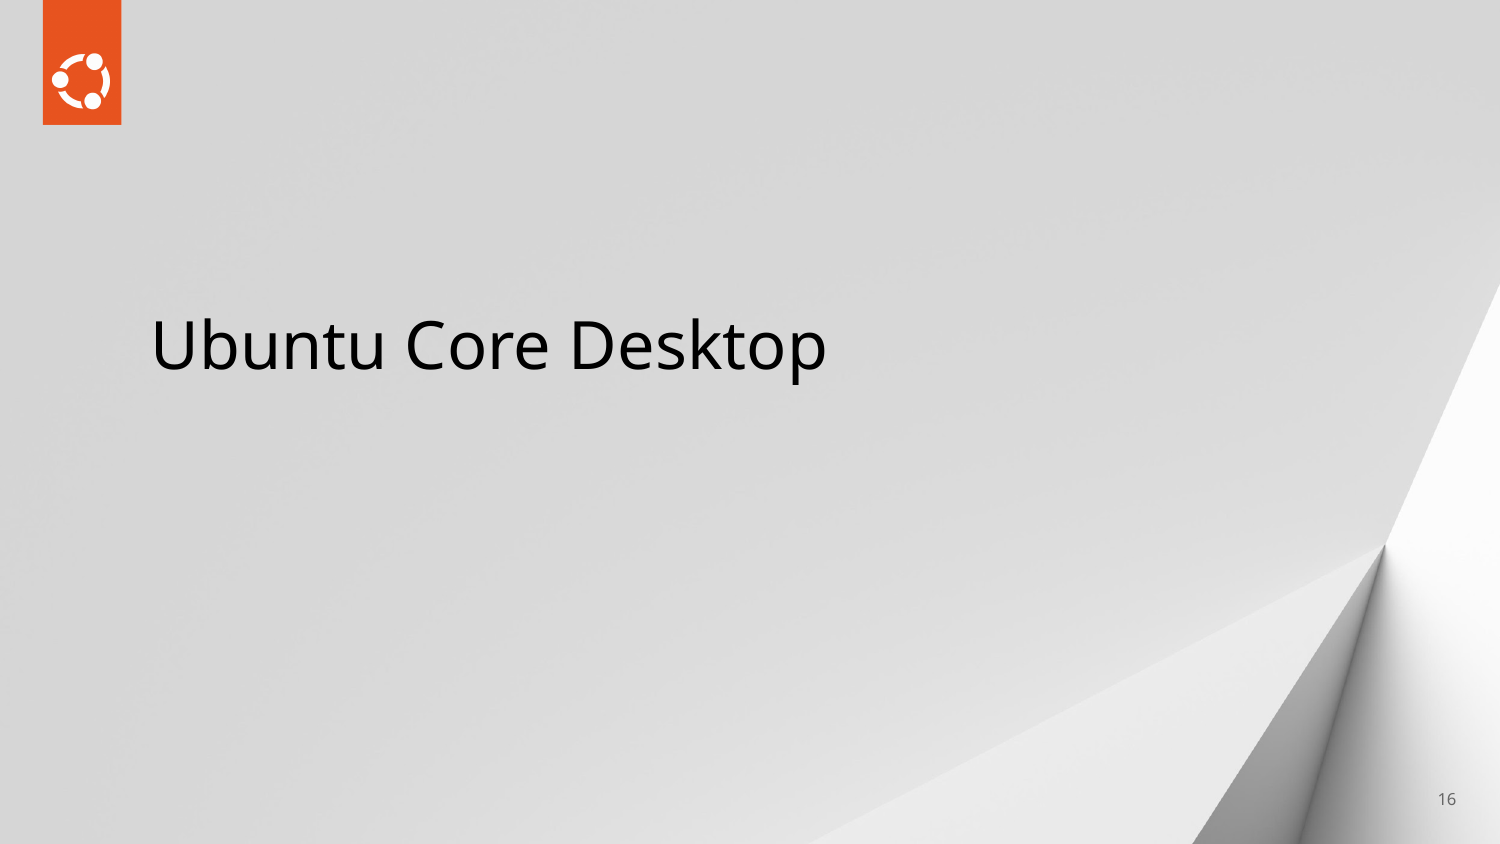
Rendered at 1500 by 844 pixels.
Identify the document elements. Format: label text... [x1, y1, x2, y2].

picture [0, 0, 1500, 844]
slide_number <number> [1381, 773, 1472, 839]
title Ubuntu Core Desktop [150, 300, 1049, 383]
